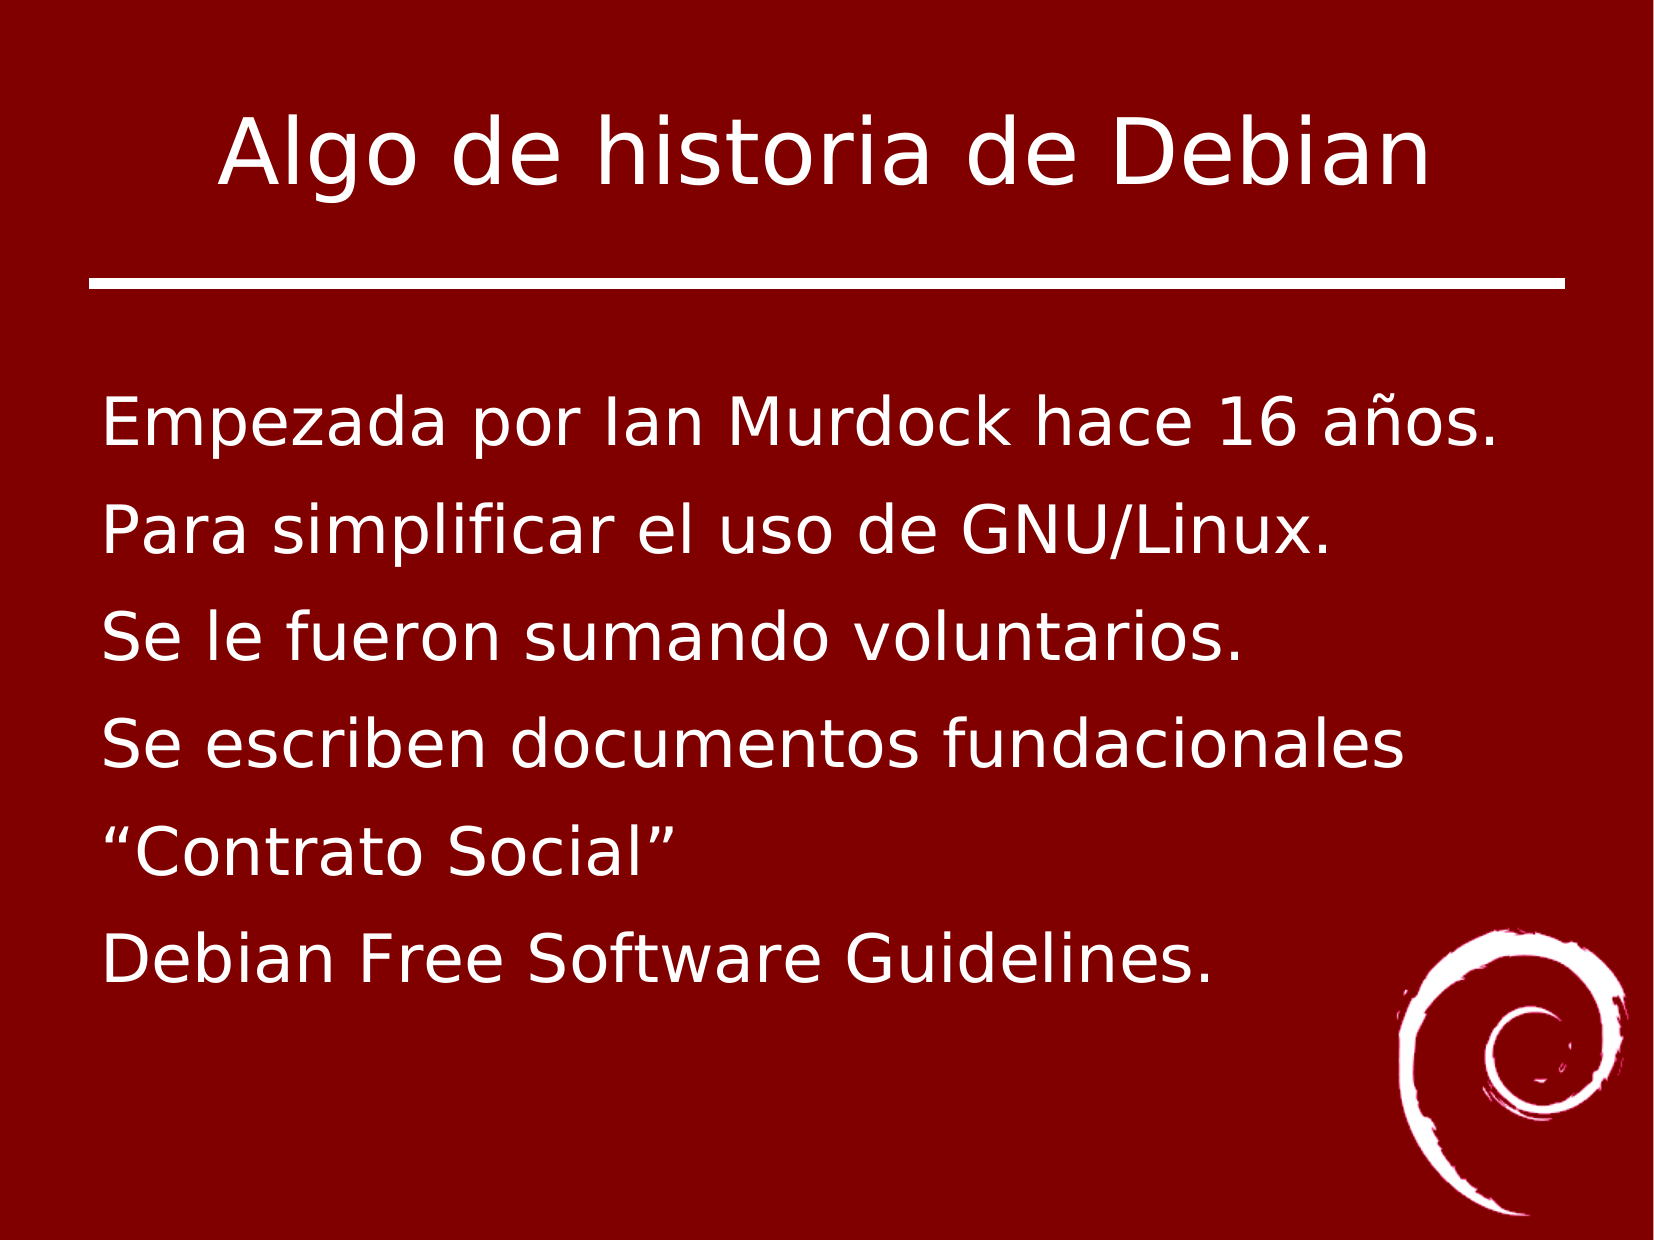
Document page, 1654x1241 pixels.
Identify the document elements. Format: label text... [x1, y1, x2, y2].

picture [1394, 925, 1632, 1218]
list Empezada por Ian Murdock hace 16 años. Para simplificar el uso de GNU/Linux. Se le fueron sumando voluntarios. Se escriben documentos fundacionales “Contrato Social” Debian Free Software Guidelines. [82, 383, 1571, 1094]
title Algo de historia de Debian [82, 56, 1571, 250]
